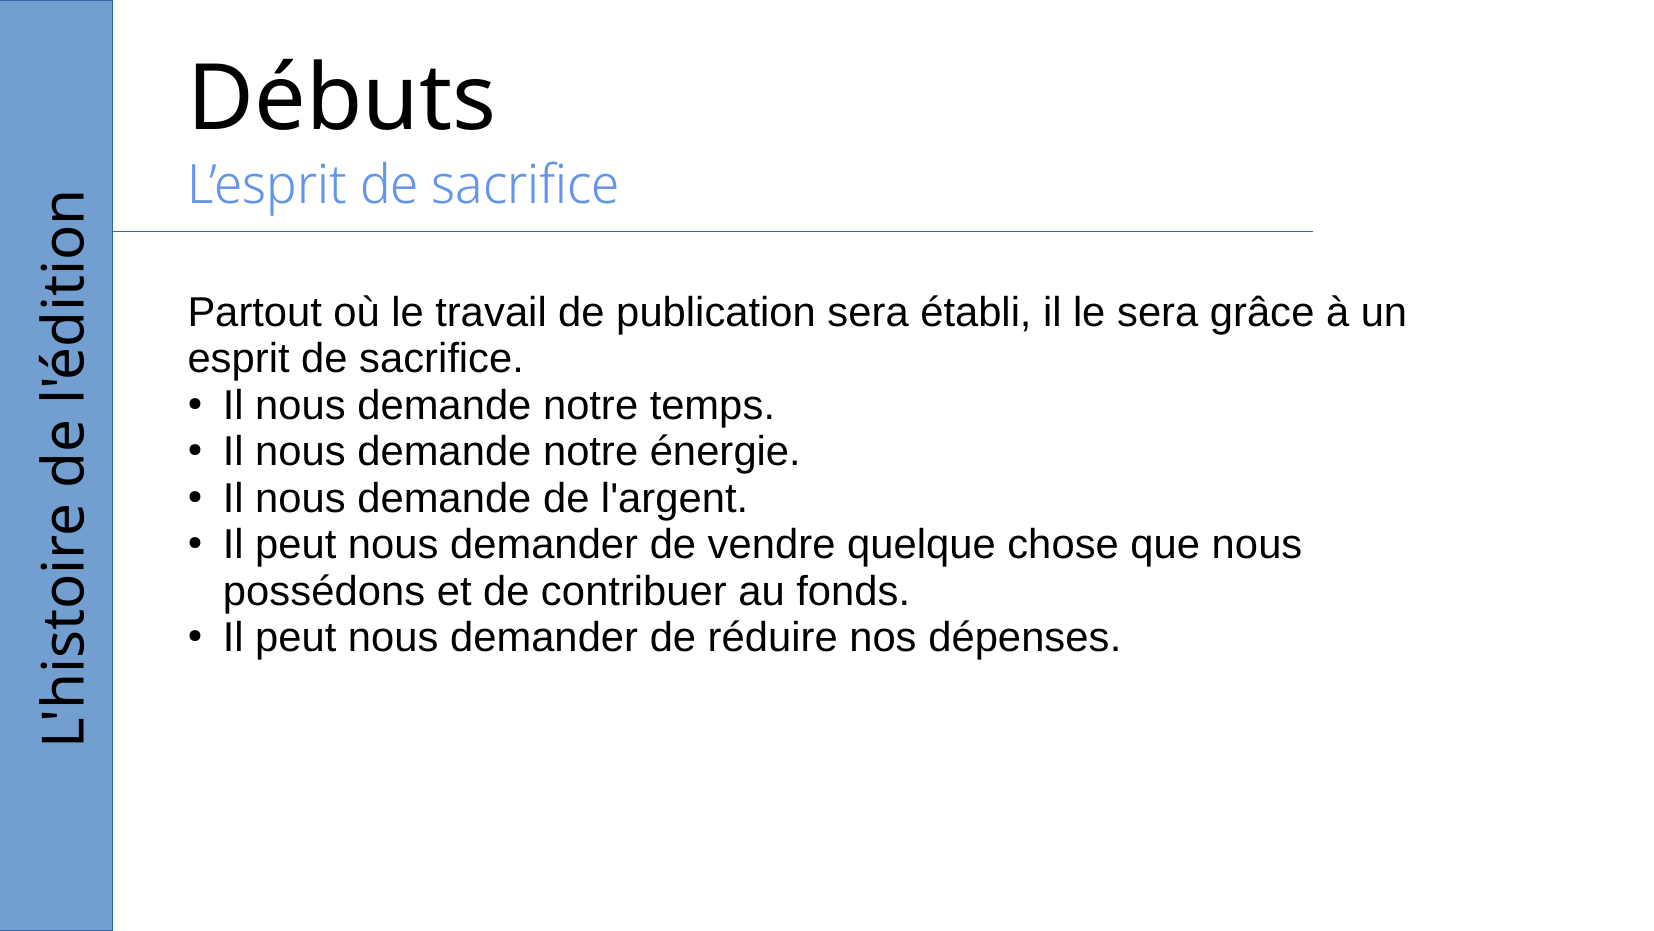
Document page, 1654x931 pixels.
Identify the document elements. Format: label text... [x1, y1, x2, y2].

subtitle Partout où le travail de publication sera établi, il le sera grâce à un esprit de sacrifice. Il nous demande notre temps. Il nous demande notre énergie. Il nous demande de l'argent. Il peut nous demander de vendre quelque chose que nous possédons et de contribuer au fonds. Il peut nous demander de réduire nos dépenses. [187, 288, 1501, 826]
text_box [0, 0, 113, 931]
text_box L'histoire de l'édition [13, 37, 105, 901]
title L’esprit de sacrifice [187, 125, 1571, 239]
title Débuts [187, 34, 1571, 125]
